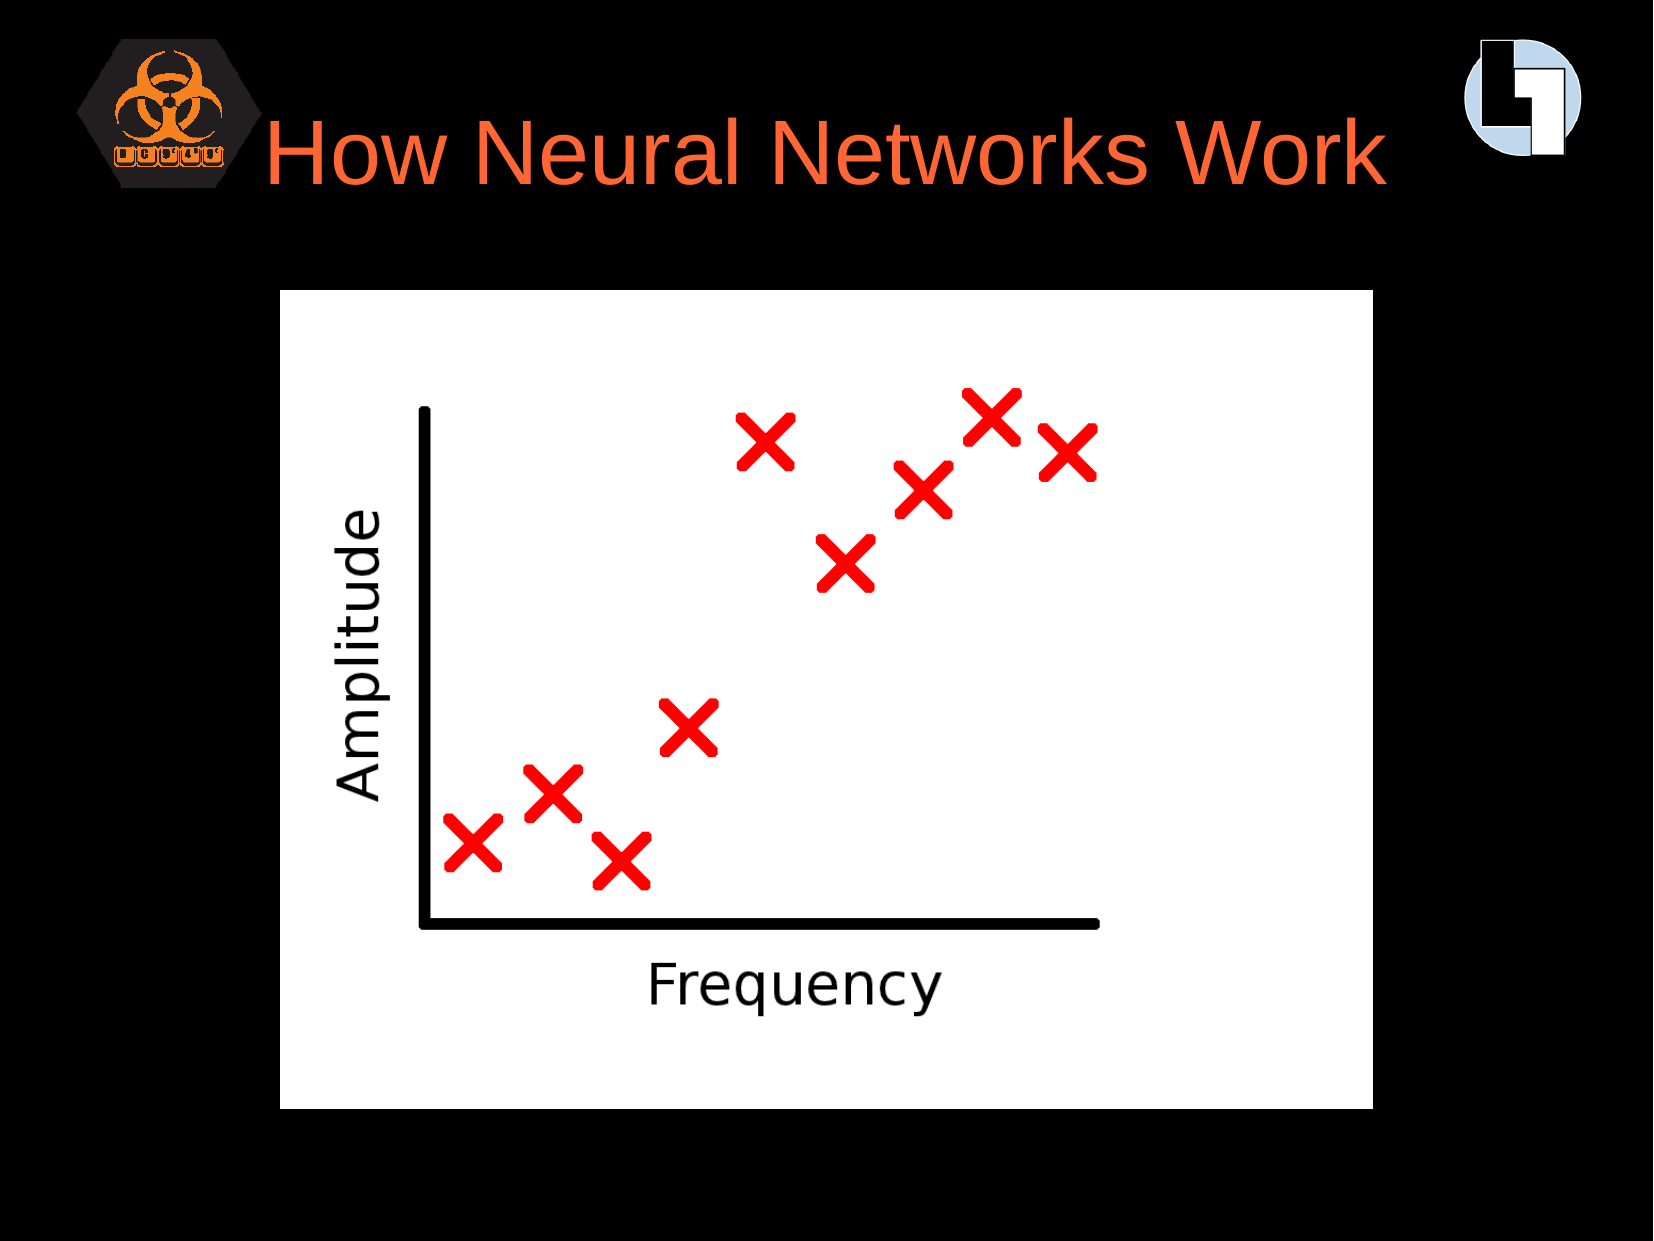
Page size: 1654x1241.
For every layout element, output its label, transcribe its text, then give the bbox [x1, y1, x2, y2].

picture [1462, 37, 1583, 158]
picture [280, 290, 1373, 1109]
title How Neural Networks Work [82, 49, 1571, 257]
picture [75, 37, 263, 188]
